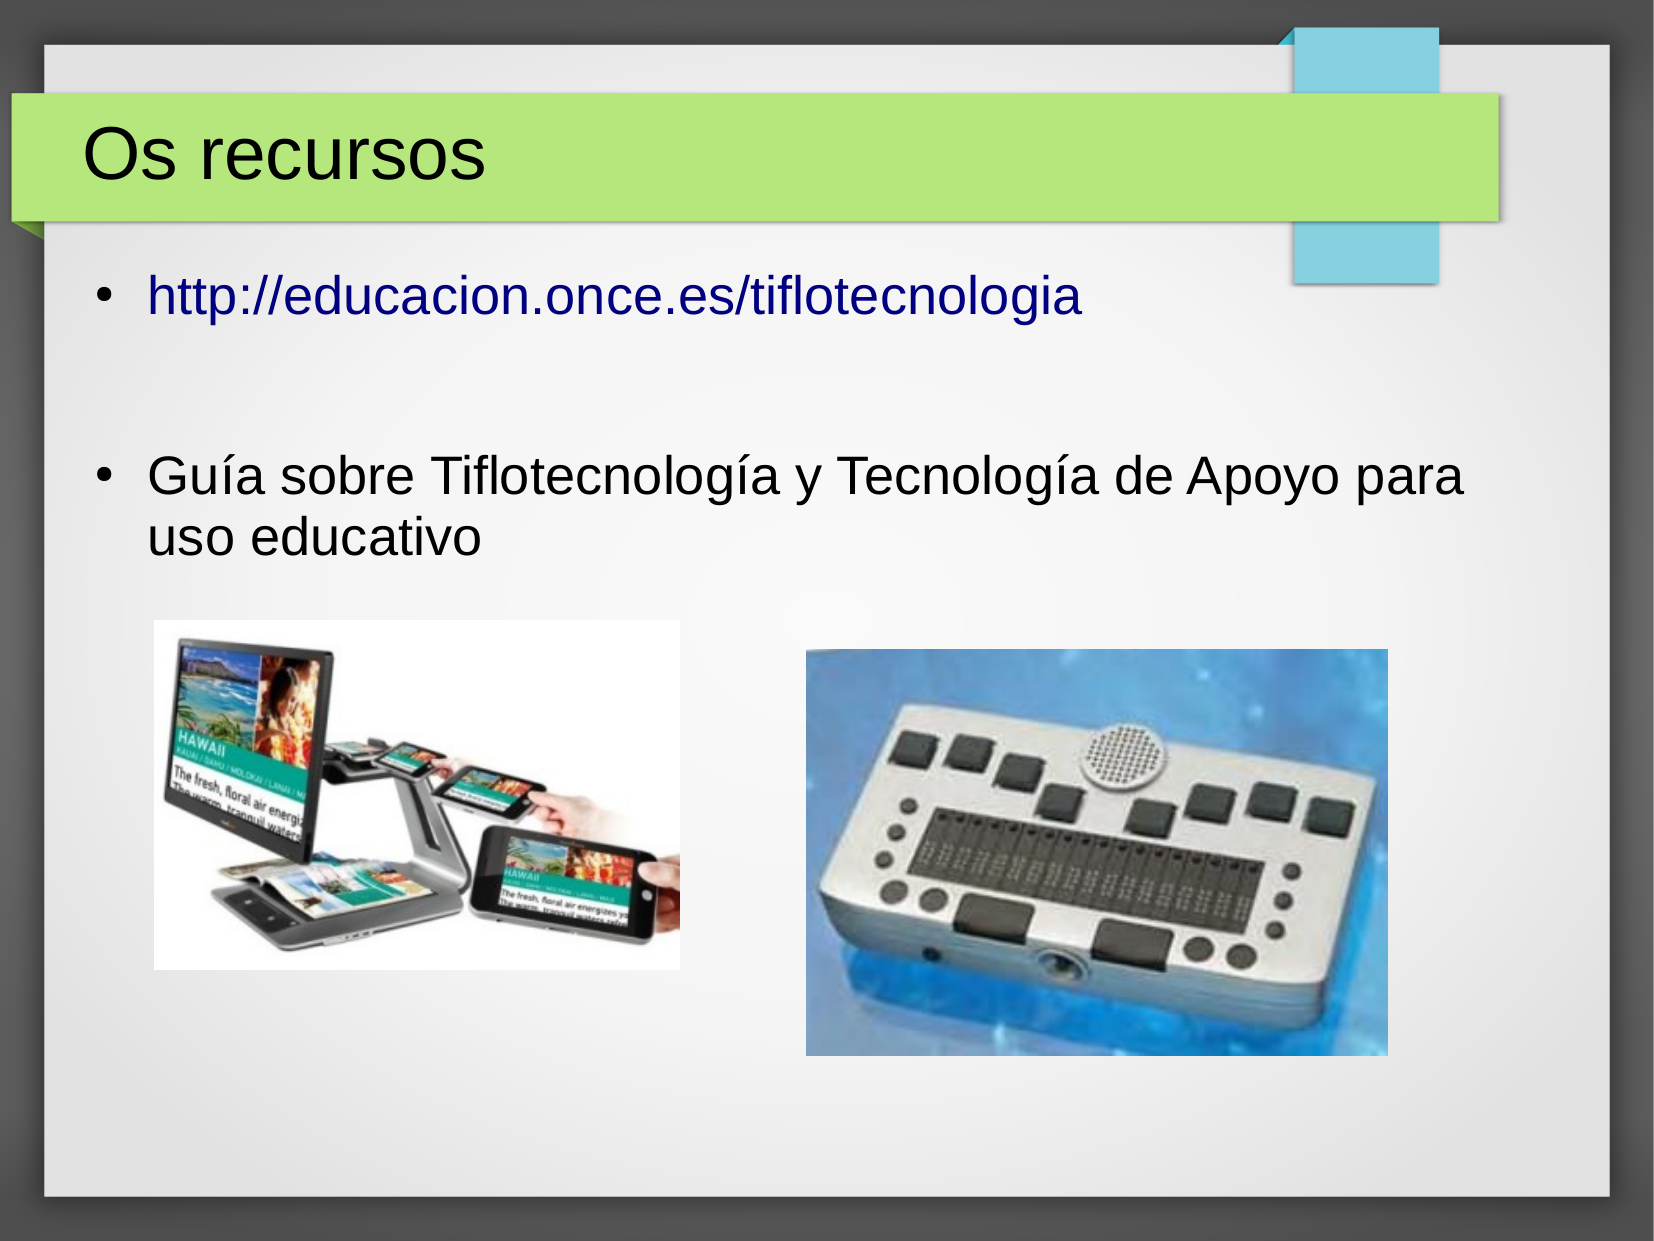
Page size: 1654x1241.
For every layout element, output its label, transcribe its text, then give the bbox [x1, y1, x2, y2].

list http://educacion.once.es/tiflotecnologia Guía sobre Tiflotecnología y Tecnología de Apoyo para uso educativo [76, 265, 1565, 985]
title Os recursos [82, 94, 1264, 213]
picture [0, 0, 1654, 1241]
